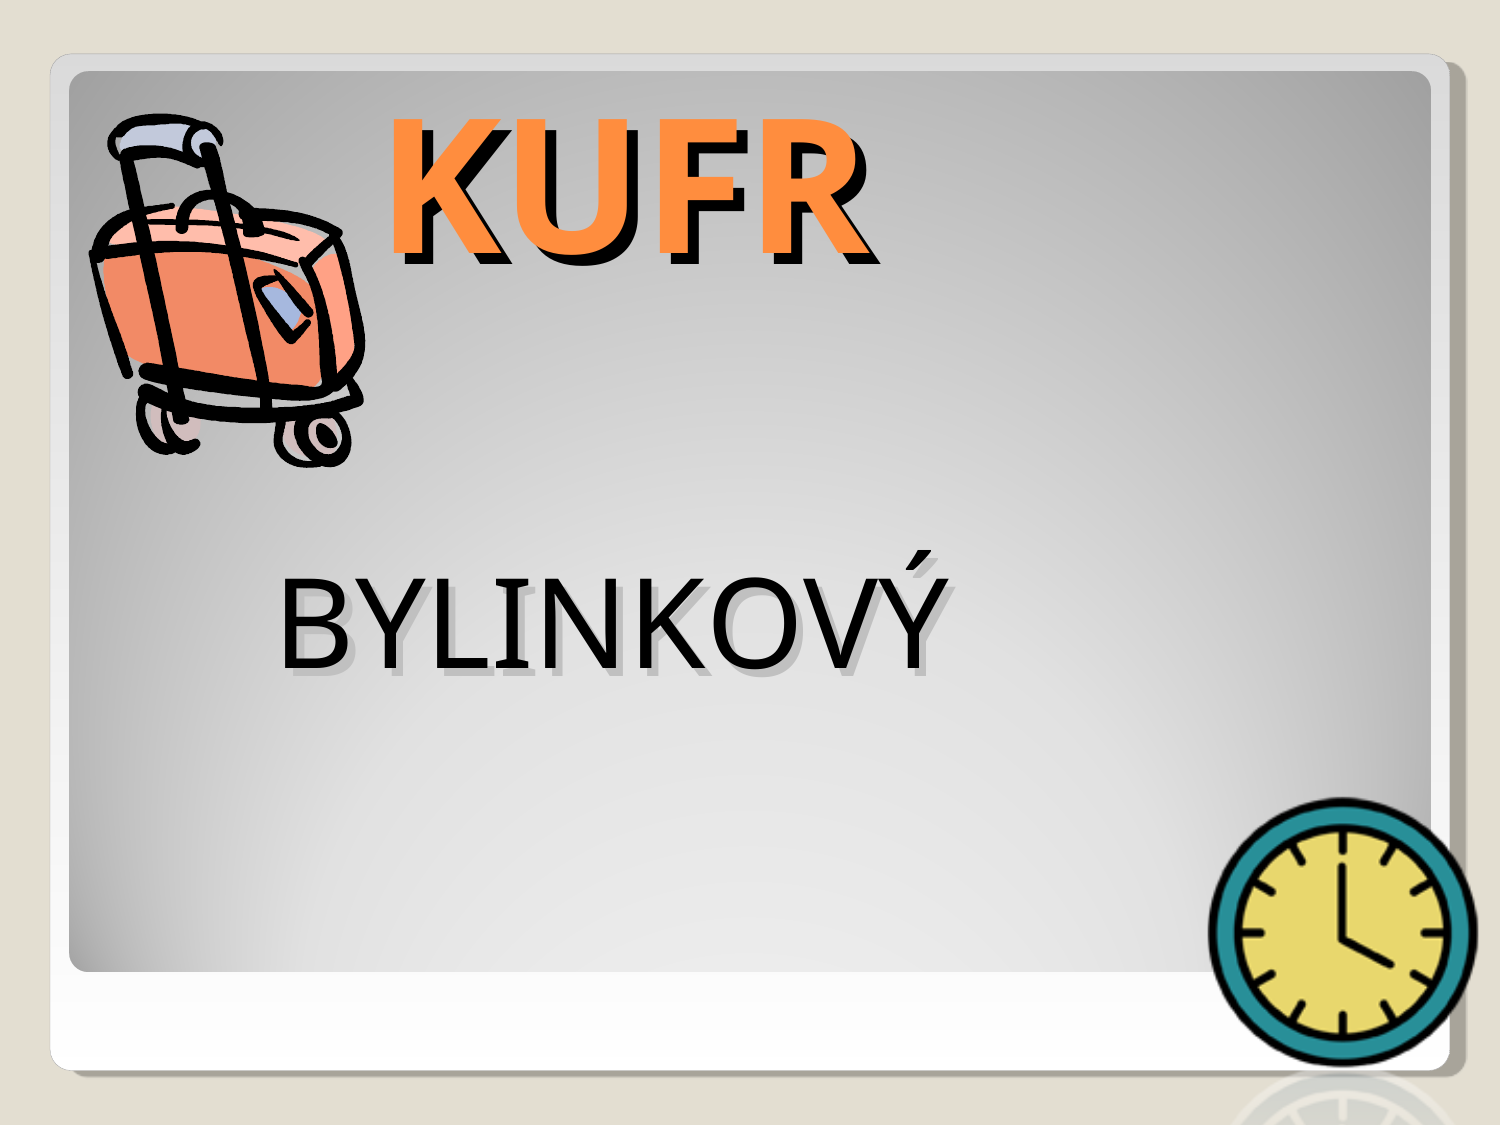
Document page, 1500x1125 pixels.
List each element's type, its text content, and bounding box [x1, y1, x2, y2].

text_box BYLINKOVÝ [107, 536, 1117, 780]
text_box KUFR [362, 54, 1379, 362]
picture [69, 71, 1500, 1125]
